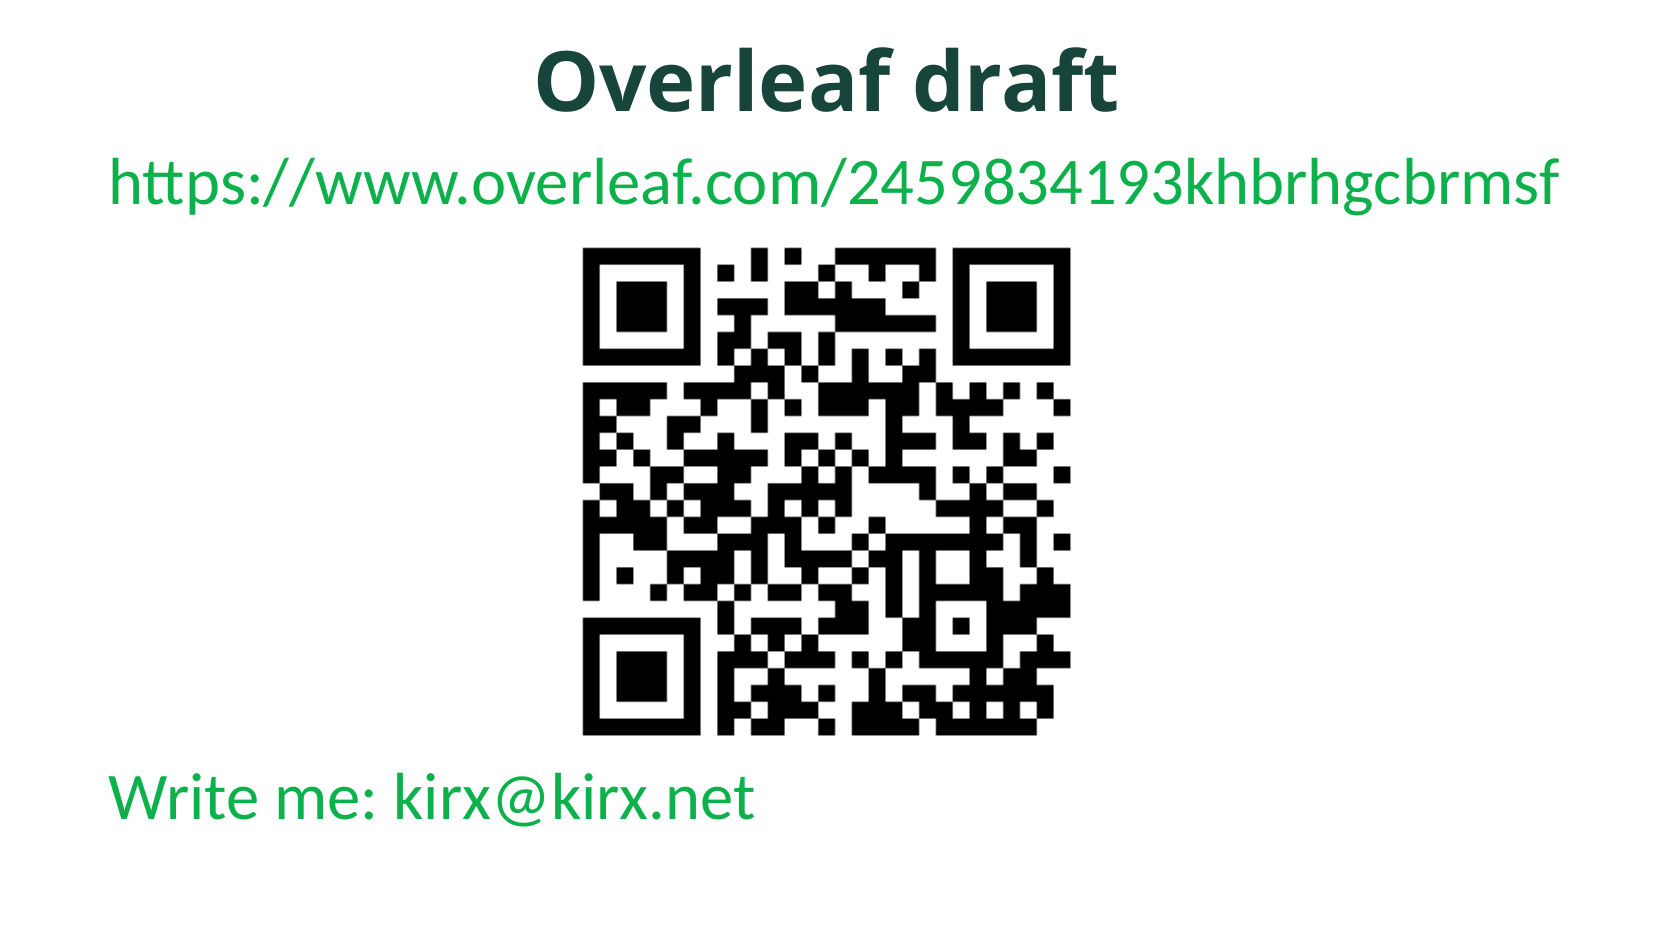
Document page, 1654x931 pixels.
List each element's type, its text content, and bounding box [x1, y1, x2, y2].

title Overleaf draft [82, 0, 1571, 131]
subtitle https://www.overleaf.com/2459834193khbrhgcbrmsf Write me: kirx@kirx.net [73, 131, 1636, 860]
